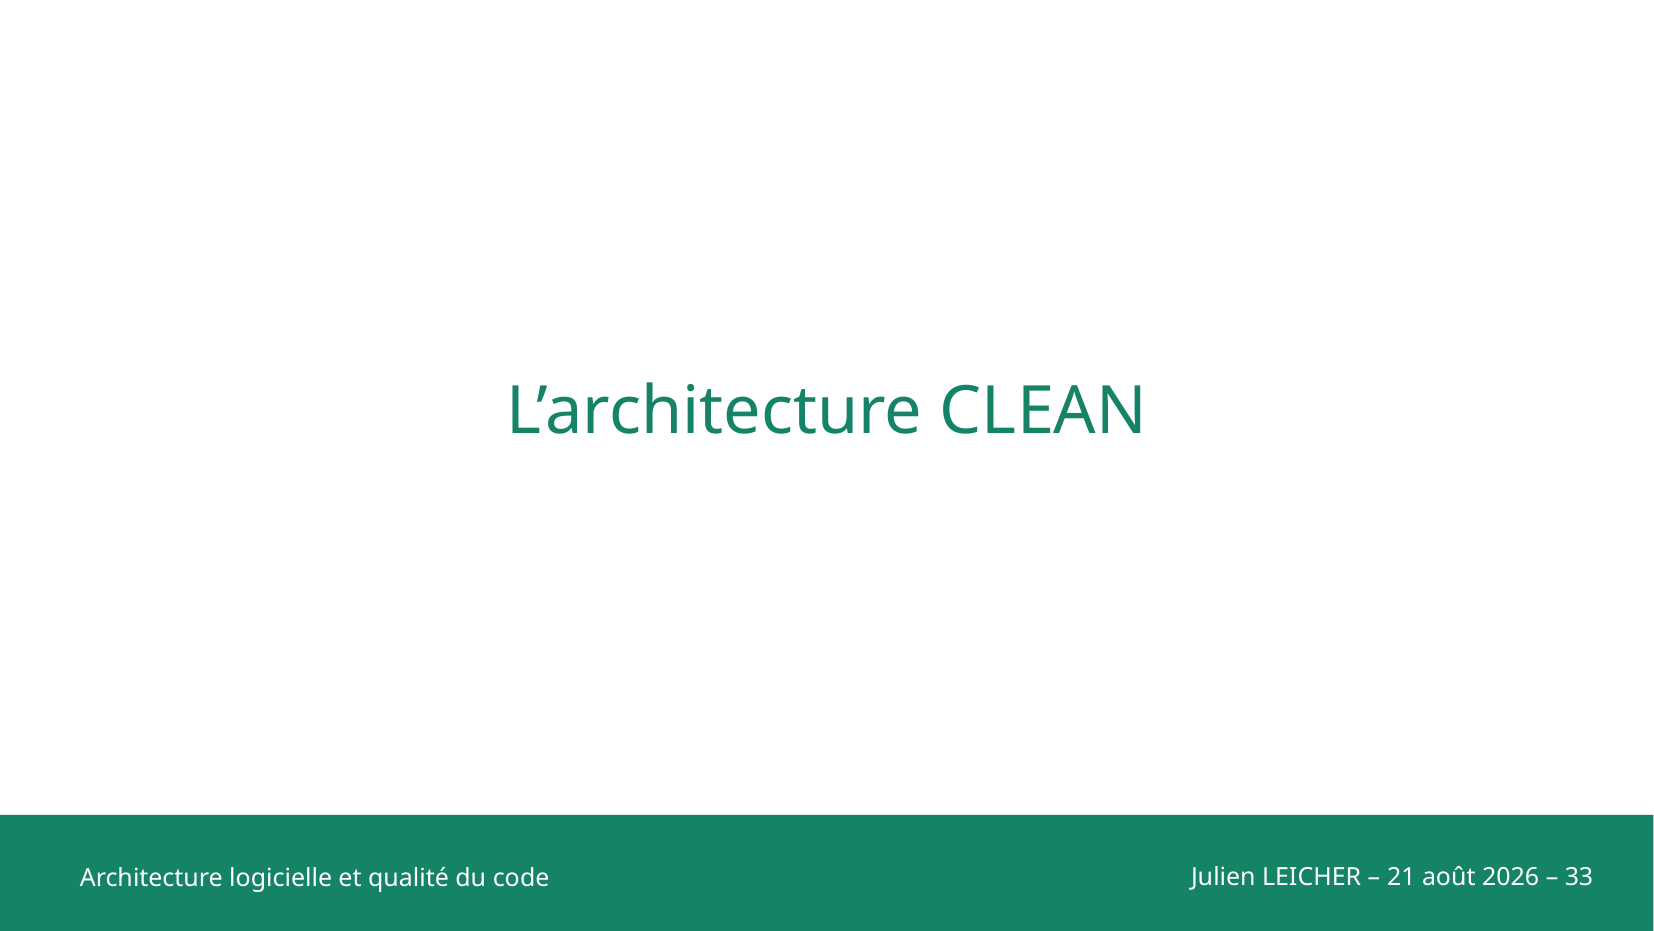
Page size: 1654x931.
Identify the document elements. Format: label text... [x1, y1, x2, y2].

text_box L’architecture CLEAN [0, 0, 1654, 814]
text_box Architecture logicielle et qualité du code [64, 852, 798, 898]
text_box Julien LEICHER – 18 mars 2022 – <number> [0, 814, 1654, 931]
